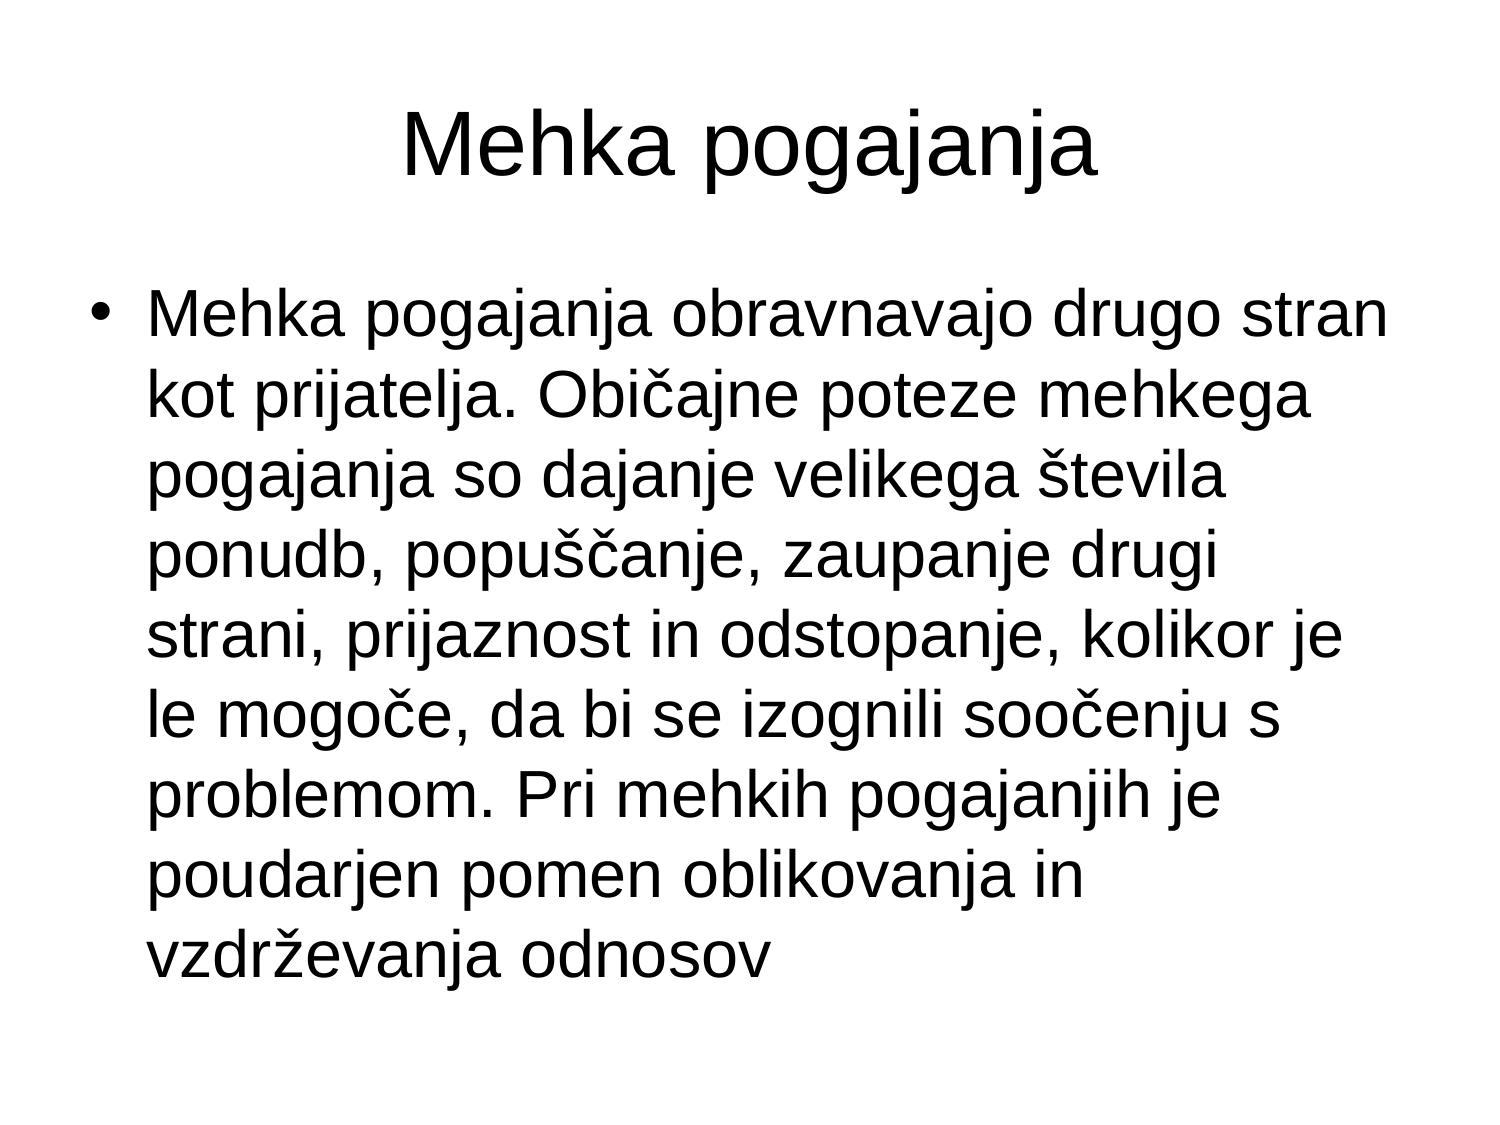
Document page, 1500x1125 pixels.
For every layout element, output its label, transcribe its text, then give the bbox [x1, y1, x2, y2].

title Mehka pogajanja [75, 45, 1426, 233]
list Mehka pogajanja obravnavajo drugo stran kot prijatelja. Običajne poteze mehkega pogajanja so dajanje velikega števila ponudb, popuščanje, zaupanje drugi strani, prijaznost in odstopanje, kolikor je le mogoče, da bi se izognili soočenju s problemom. Pri mehkih pogajanjih je poudarjen pomen oblikovanja in vzdrževanja odnosov [75, 262, 1426, 1006]
